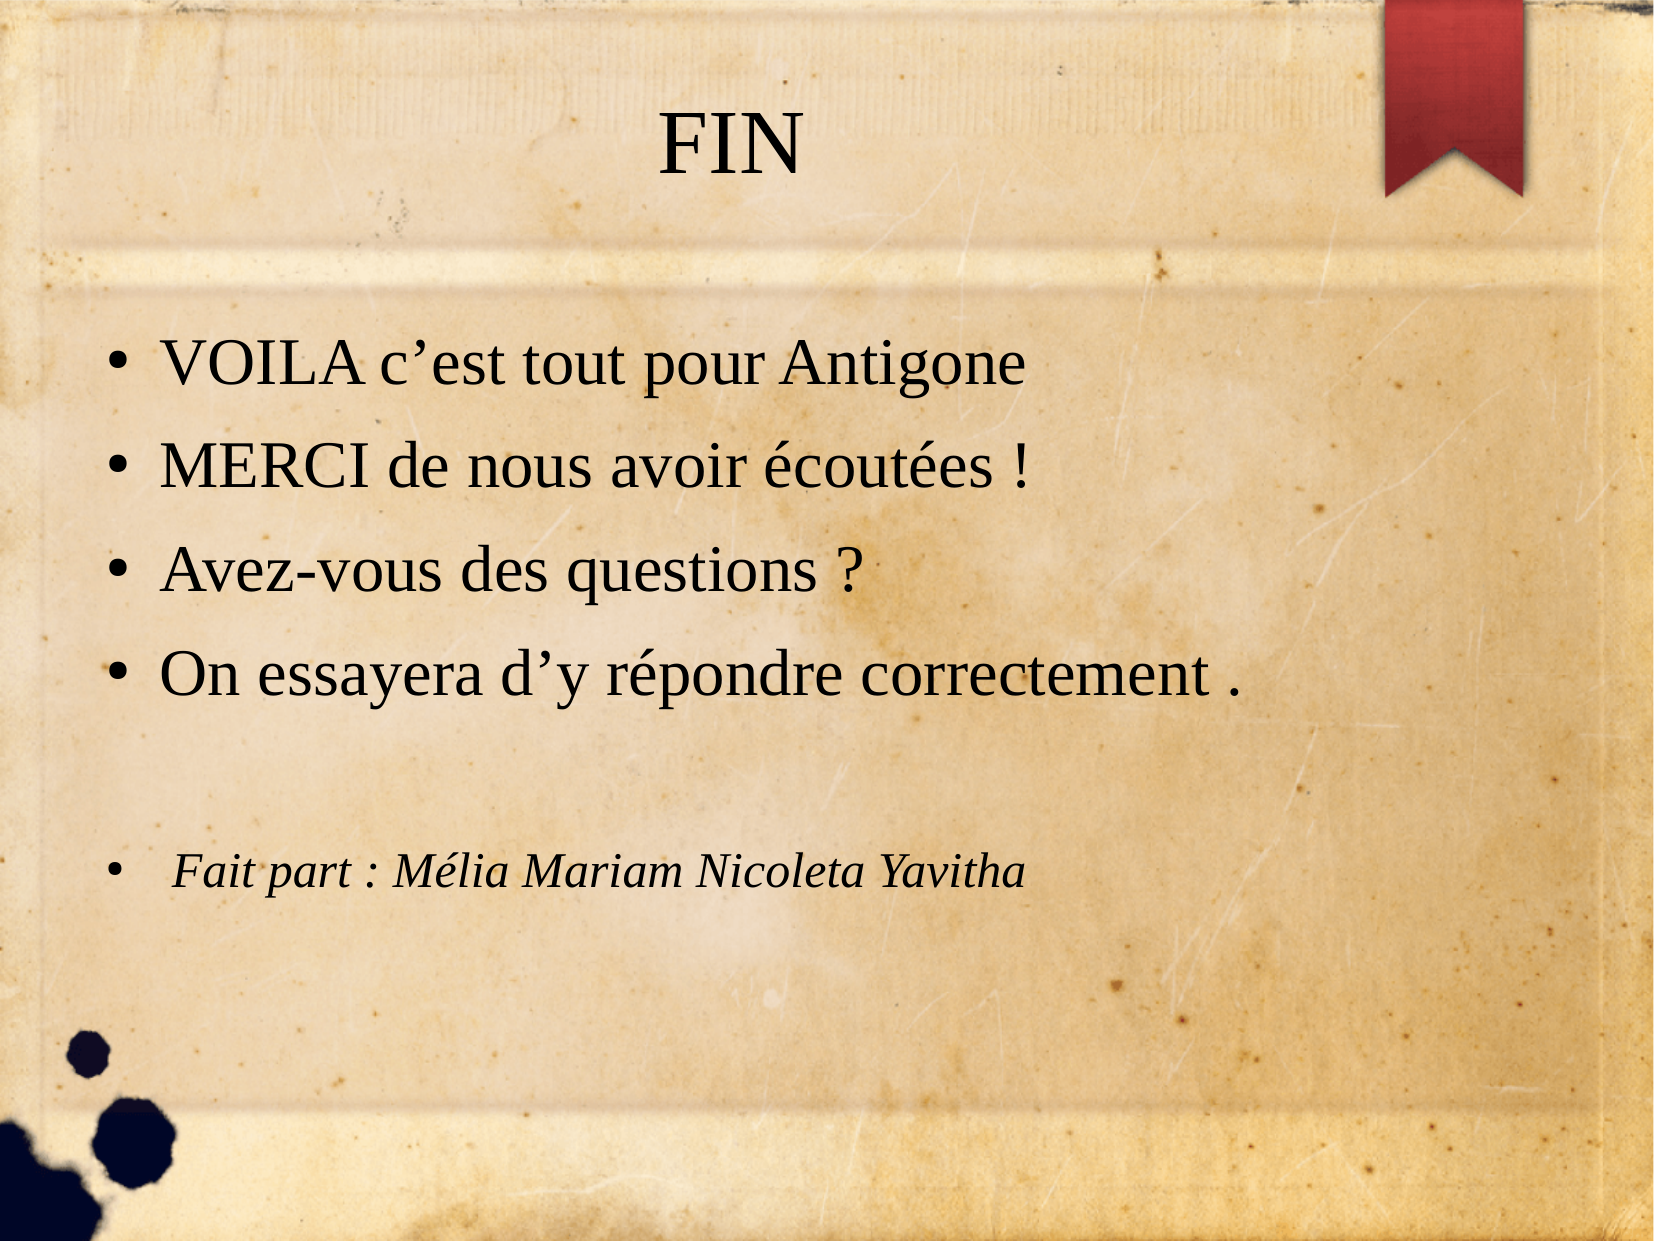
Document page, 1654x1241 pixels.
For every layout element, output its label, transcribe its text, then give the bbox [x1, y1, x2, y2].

picture [0, 0, 1654, 1241]
list VOILA c’est tout pour Antigone MERCI de nous avoir écoutées ! Avez-vous des questions ? On essayera d’y répondre correctement . Fait part : Mélia Mariam Nicoleta Yavitha [88, 324, 1544, 1123]
title FIN [82, 49, 1347, 237]
